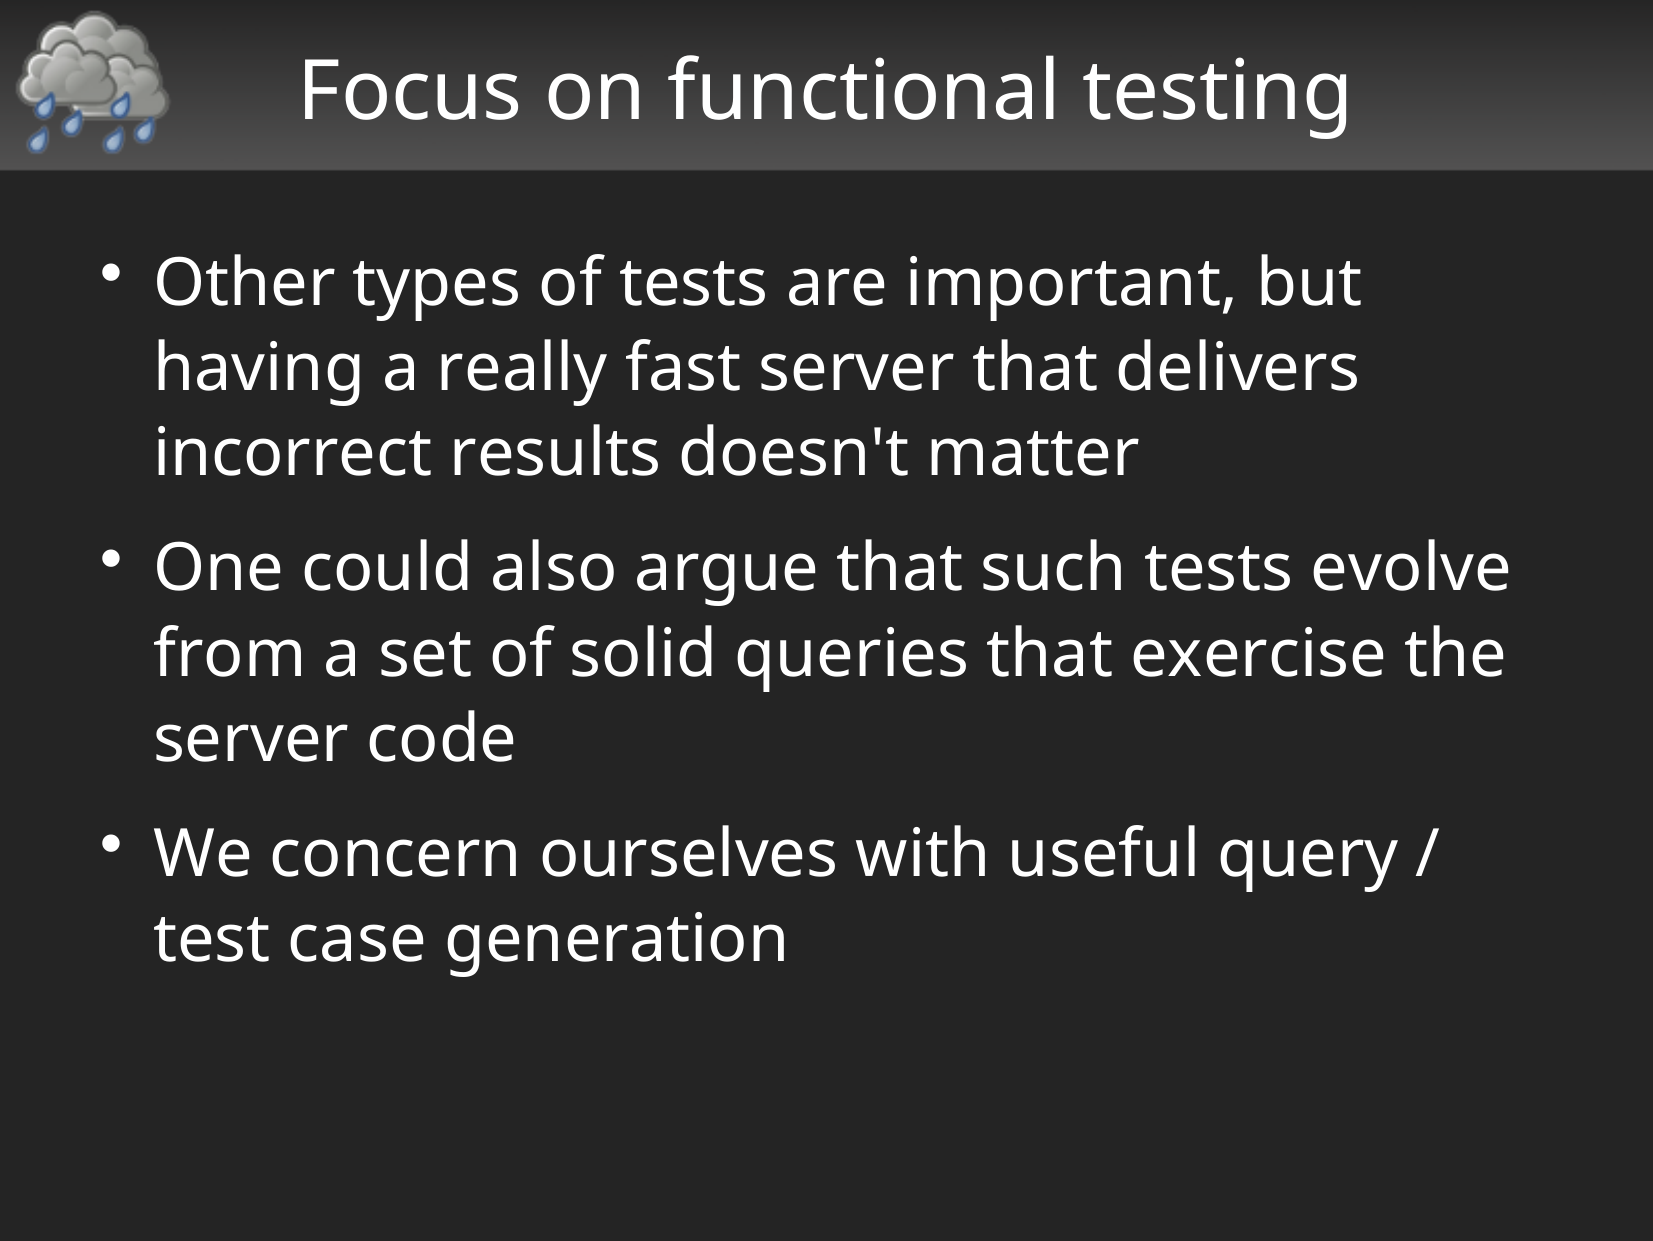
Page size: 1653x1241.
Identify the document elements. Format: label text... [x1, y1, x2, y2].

list Other types of tests are important, but having a really fast server that delivers incorrect results doesn't matter One could also argue that such tests evolve from a set of solid queries that exercise the server code We concern ourselves with useful query / test case generation [82, 236, 1570, 1042]
title Focus on functional testing [82, 39, 1570, 137]
picture [0, 0, 1653, 1241]
